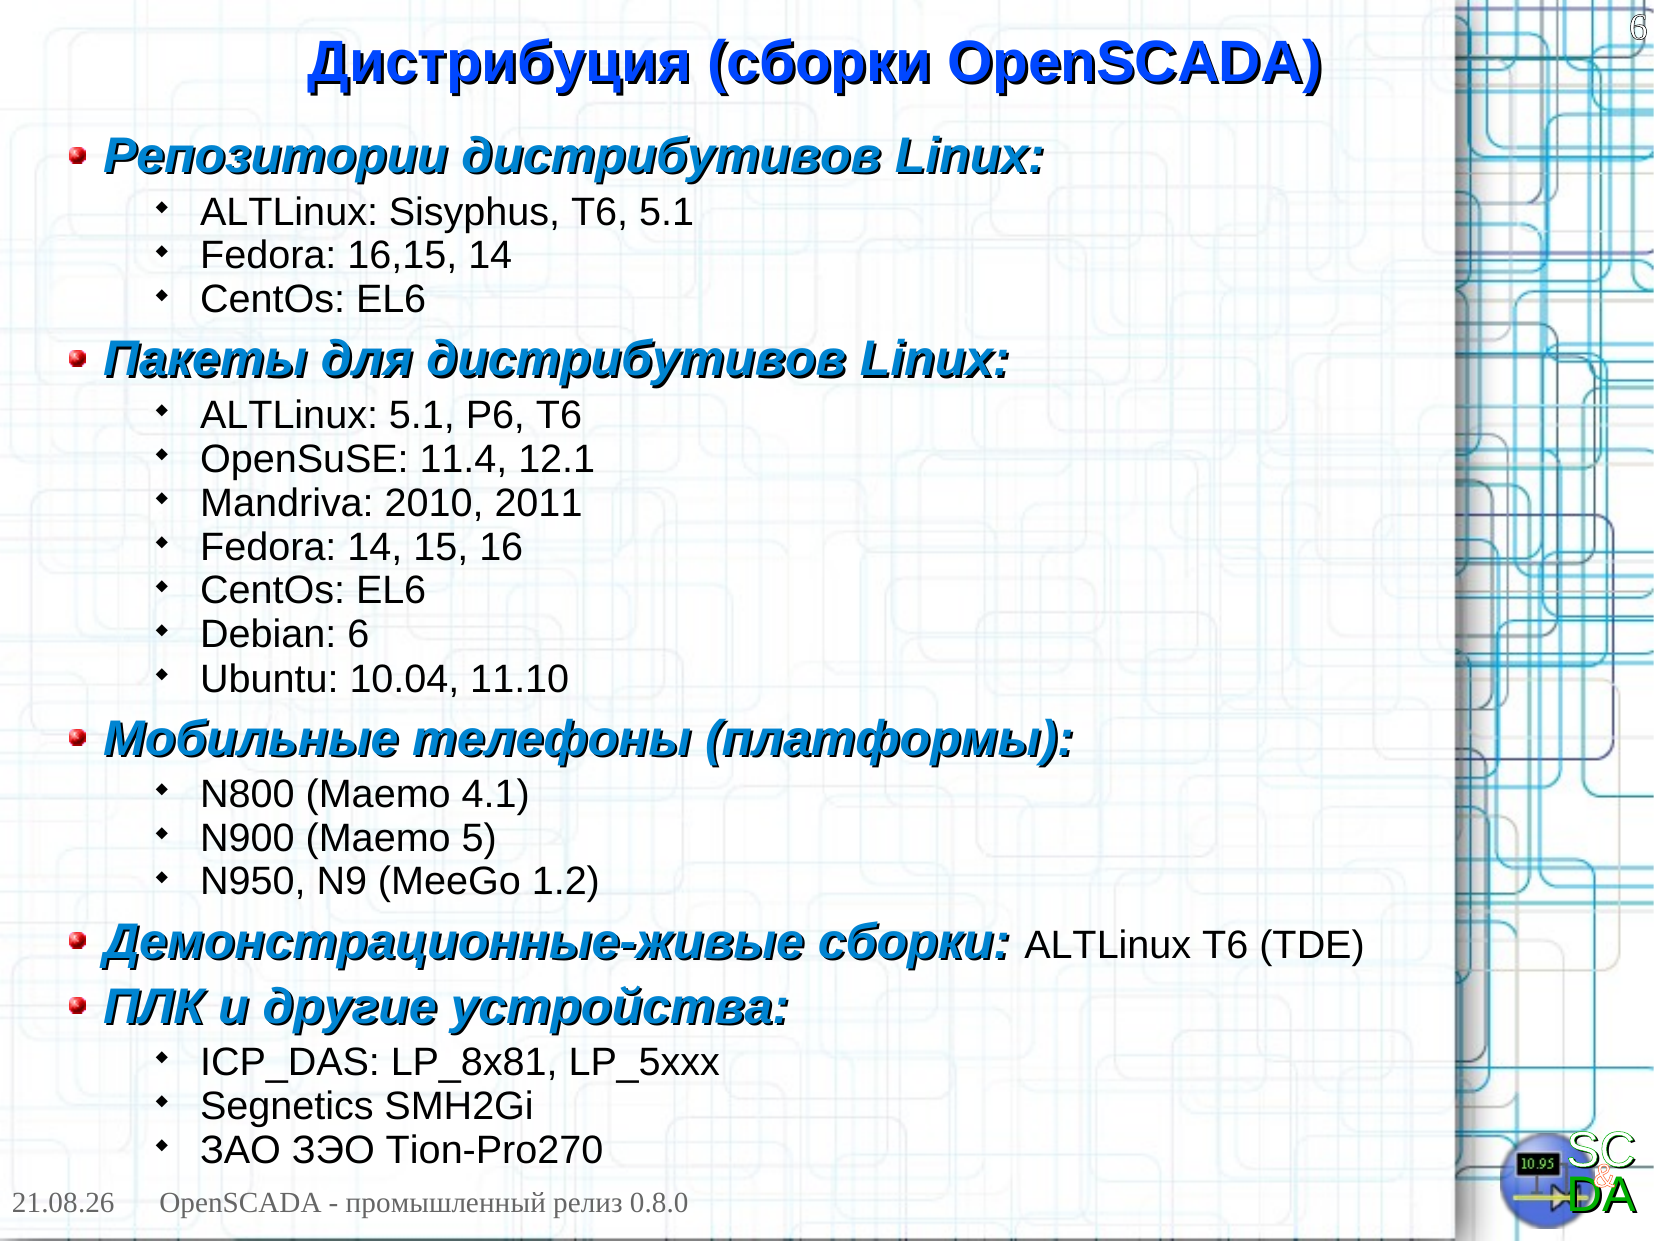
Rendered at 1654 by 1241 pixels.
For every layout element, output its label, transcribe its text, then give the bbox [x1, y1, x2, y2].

title Дистрибуция (сборки OpenSCADA) [35, 23, 1596, 89]
picture [0, 0, 1654, 1241]
list Репозитории дистрибутивов Linux: ALTLinux: Sisyphus, T6, 5.1 Fedora: 16,15, 14 CentOs: EL6 Пакеты для дистрибутивов Linux: ALTLinux: 5.1, P6, T6 OpenSuSE: 11.4, 12.1 Mandriva: 2010, 2011 Fedora: 14, 15, 16 CentOs: EL6 Debian: 6 Ubuntu: 10.04, 11.10 Мобильные телефоны (платформы): N800 (Maemo 4.1) N900 (Maemo 5) N950, N9 (MeeGo 1.2) Демонстрационные-живые сборки: ALTLinux T6 (TDE) ПЛК и другие устройства: ICP_DAS: LP_8x81, LP_5xxx Segnetics SMH2Gi ЗАО ЗЭО Tion-Pro270 [58, 118, 1619, 1163]
